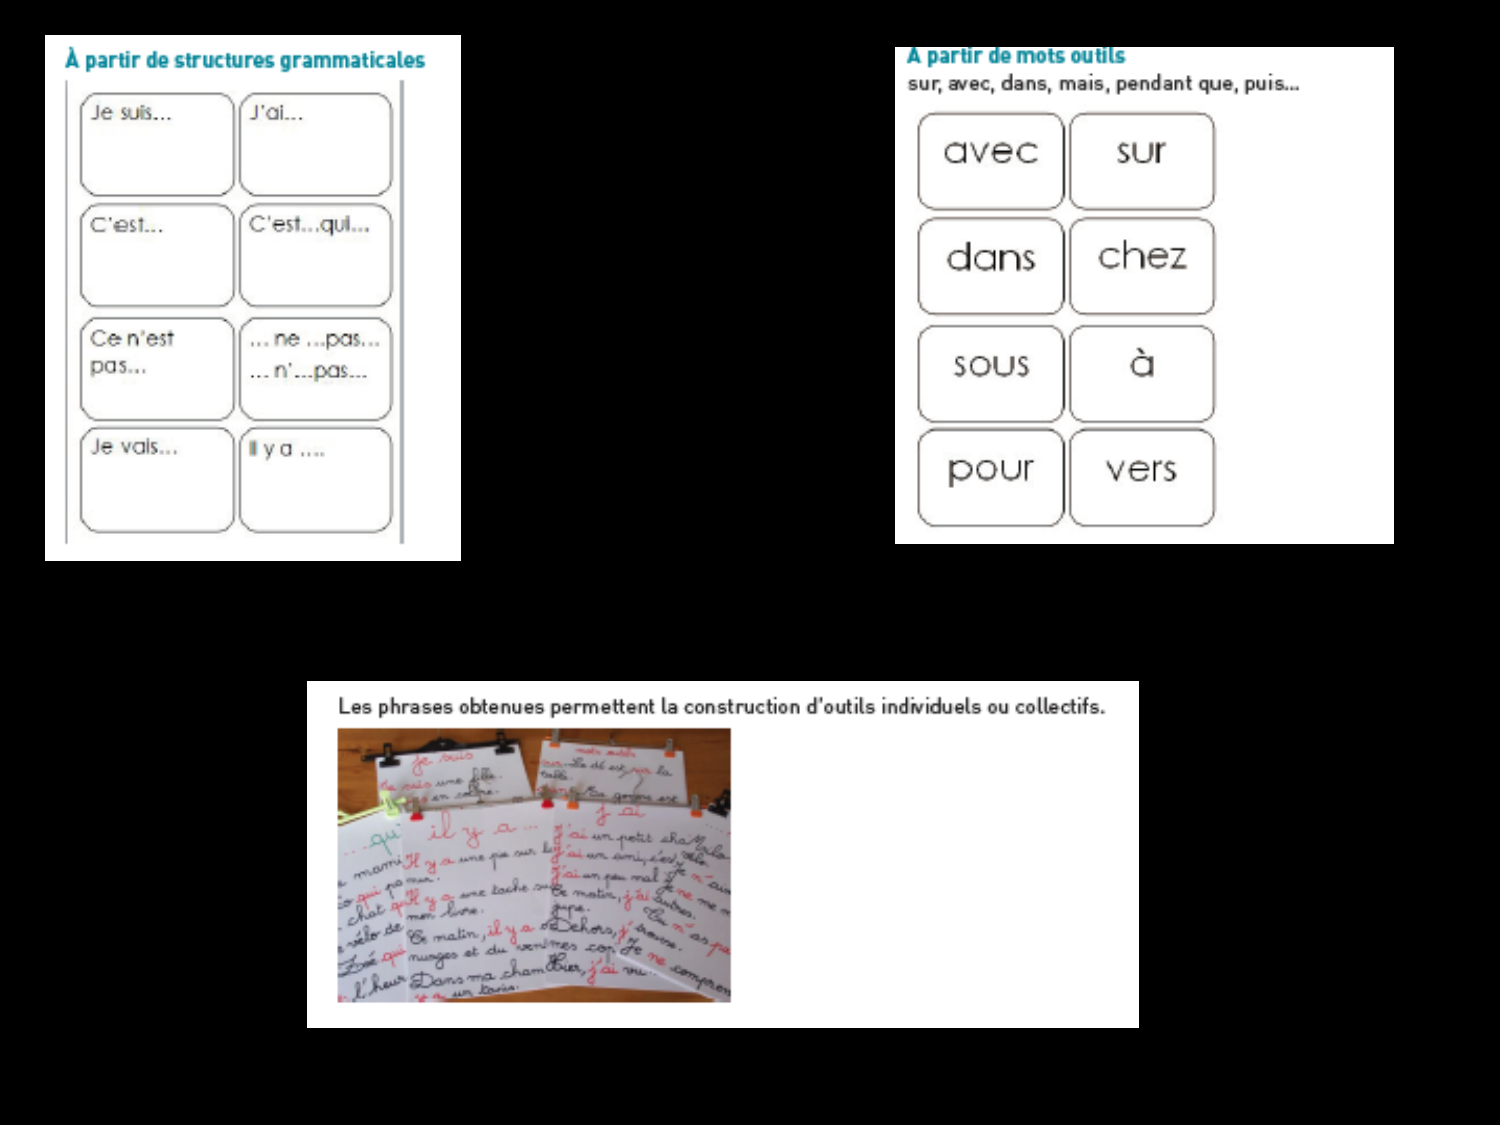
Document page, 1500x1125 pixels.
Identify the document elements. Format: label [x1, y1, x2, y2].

picture [307, 681, 1139, 1028]
picture [45, 35, 461, 561]
picture [895, 47, 1394, 544]
